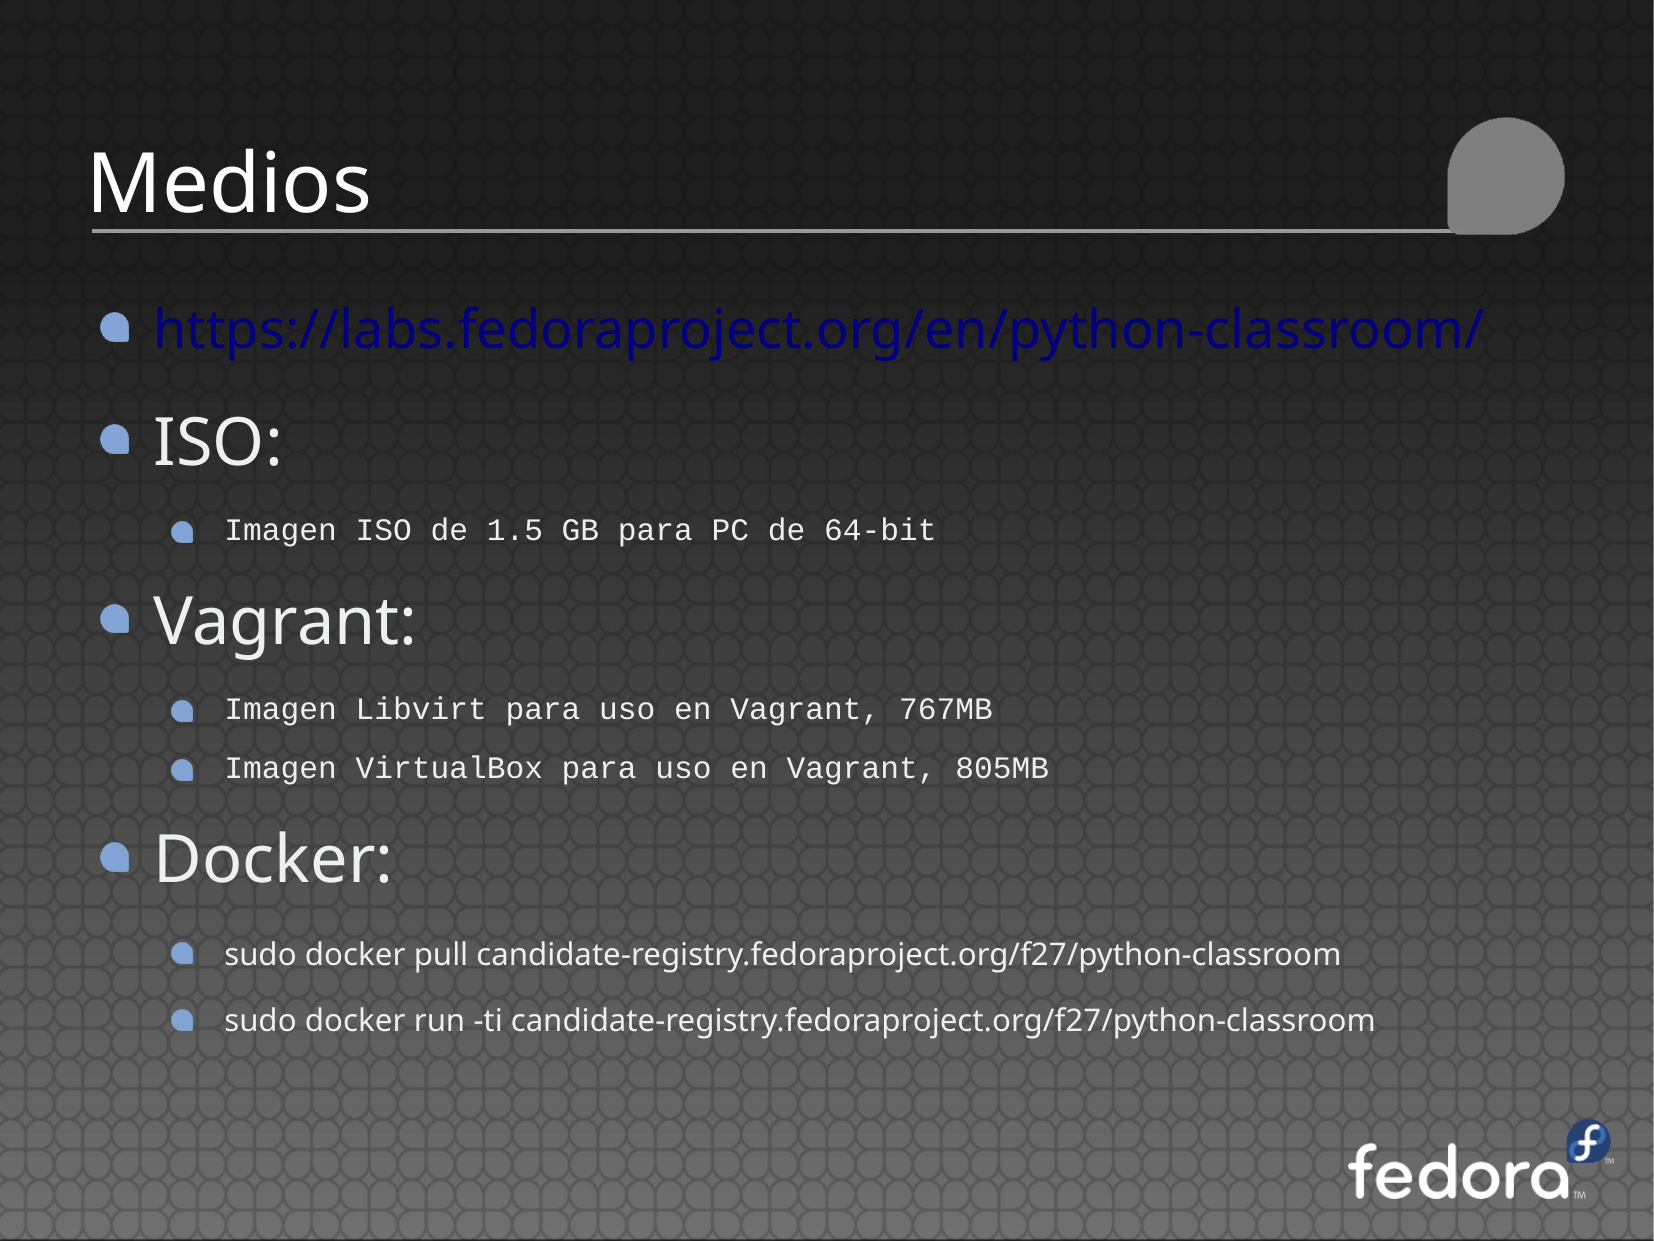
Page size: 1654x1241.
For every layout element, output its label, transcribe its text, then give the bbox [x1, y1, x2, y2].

list https://labs.fedoraproject.org/en/python-classroom/ ISO: Imagen ISO de 1.5 GB para PC de 64-bit Vagrant: Imagen Libvirt para uso en Vagrant, 767MB Imagen VirtualBox para uso en Vagrant, 805MB Docker: sudo docker pull candidate-registry.fedoraproject.org/f27/python-classroom sudo docker run -ti candidate-registry.fedoraproject.org/f27/python-classroom [82, 290, 1571, 1194]
title Medios [86, 112, 1576, 249]
picture [0, 0, 1654, 1241]
